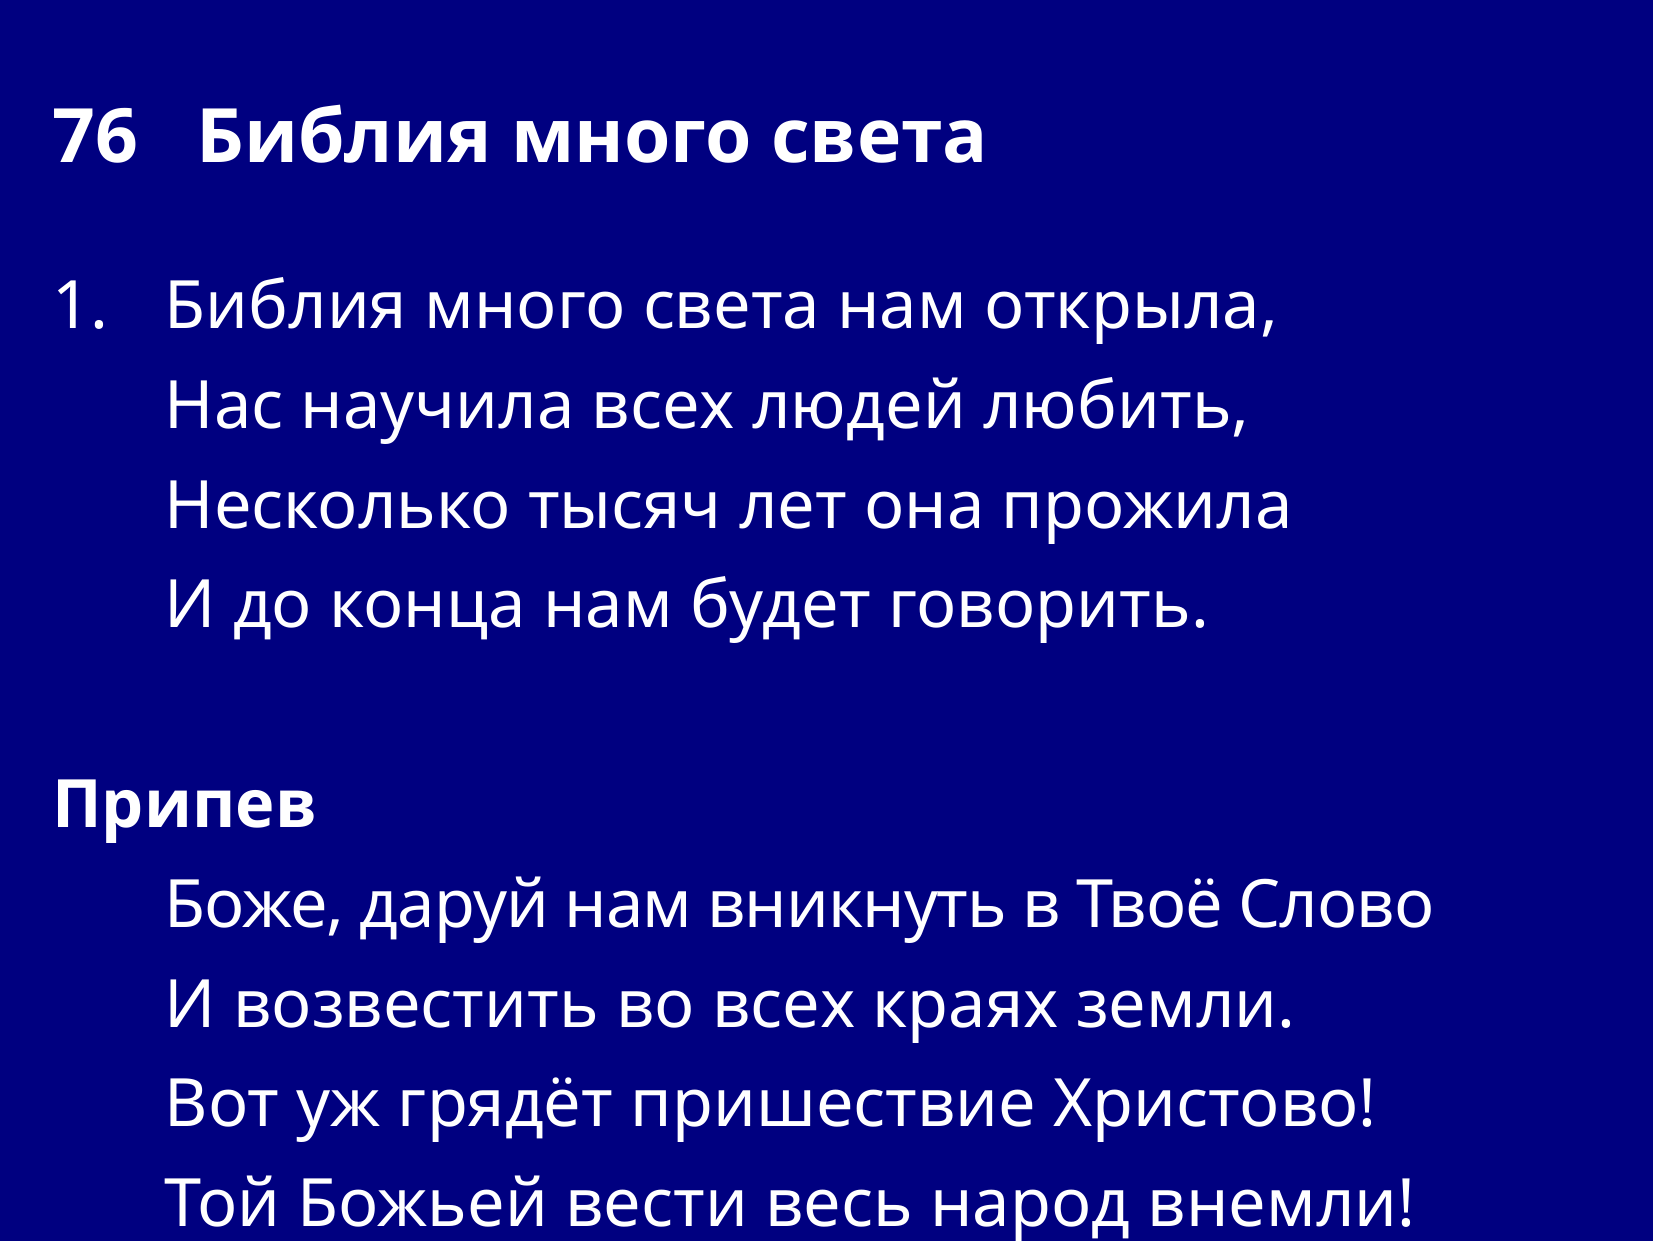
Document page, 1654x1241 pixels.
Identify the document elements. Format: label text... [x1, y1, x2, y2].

text_box 76 Библия много света [37, 75, 1576, 188]
text_box 1. Библия много света нам открыла, Нас научила всех людей любить, Несколько тысяч лет она прожила И до конца нам будет говорить. Припев Боже, даруй нам вникнуть в Твоё Слово И возвестить во всех краях земли. Вот уж грядёт пришествие Христово! Той Божьей вести весь народ внемли! [37, 150, 1653, 1163]
